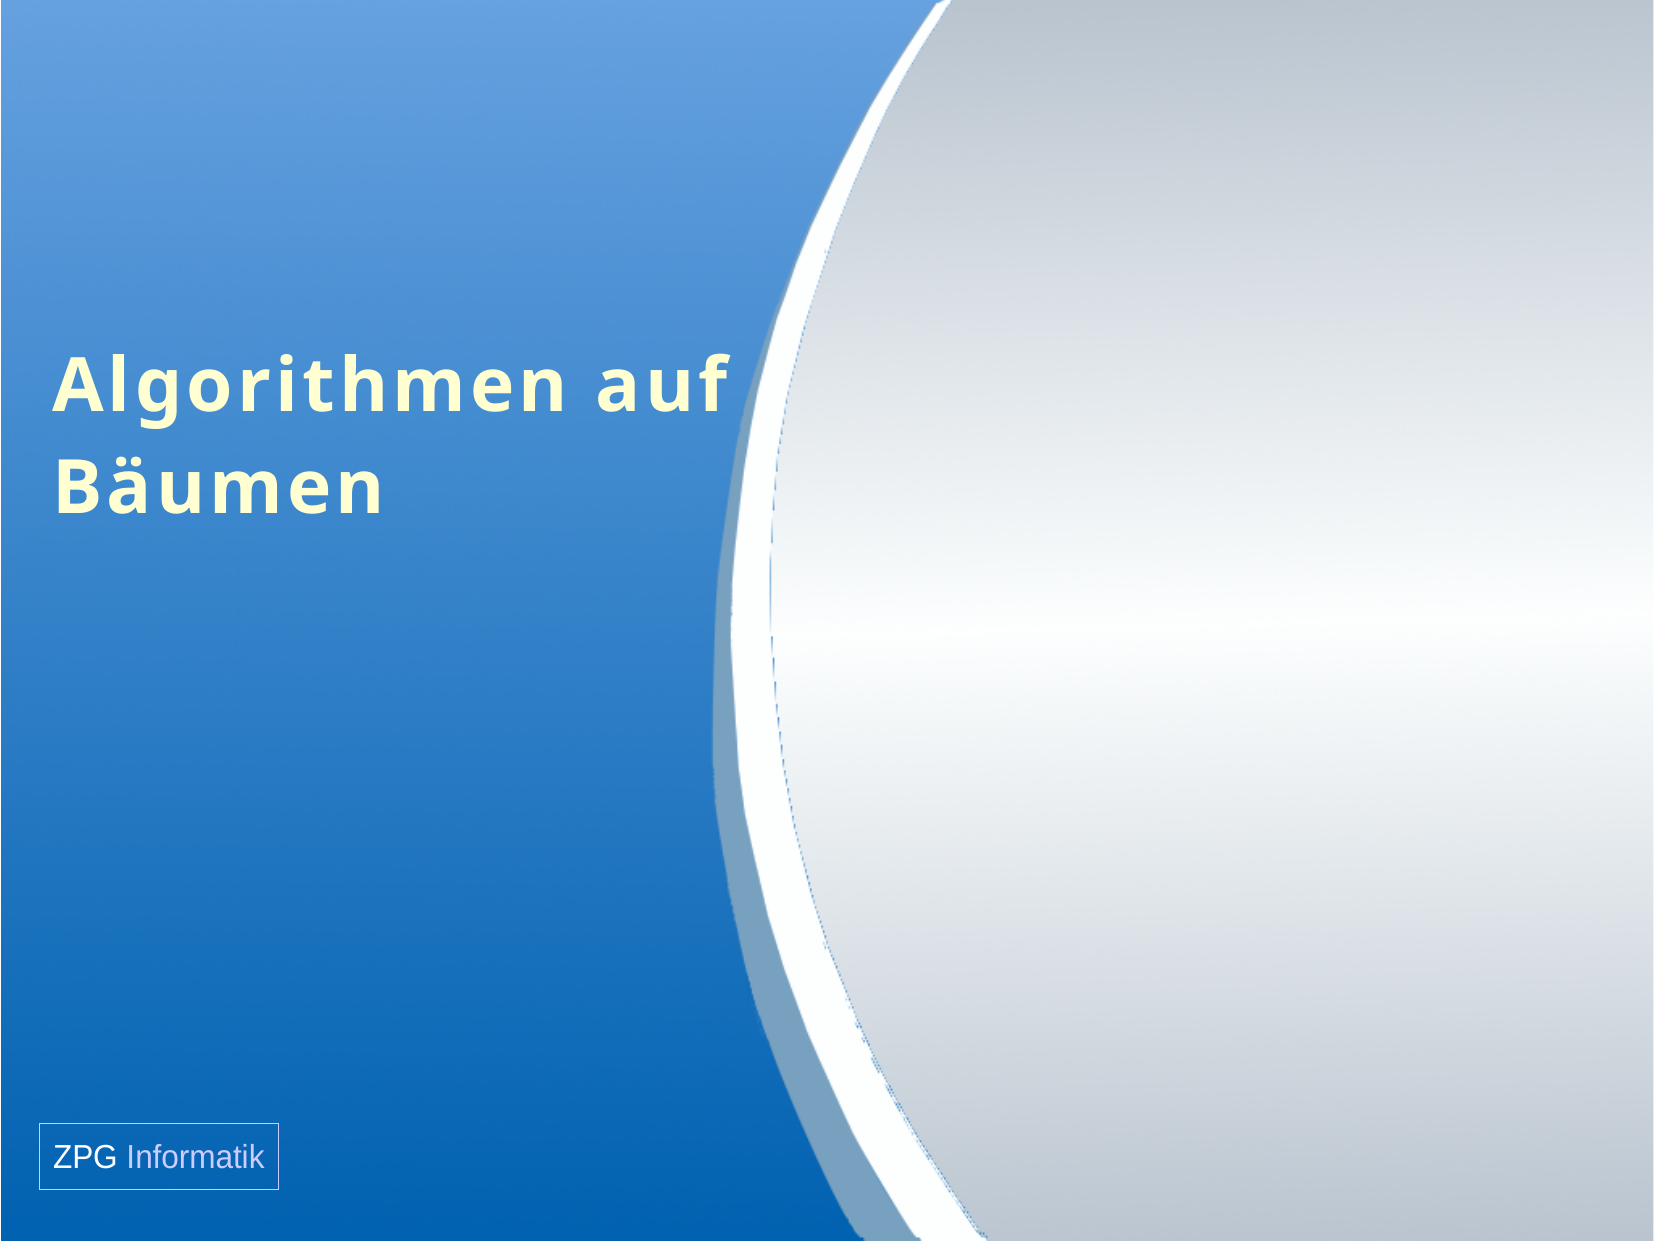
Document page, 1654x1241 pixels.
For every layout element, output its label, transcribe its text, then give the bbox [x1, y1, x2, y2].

picture [1, 0, 1654, 1241]
text_box Algorithmen auf Bäumen [37, 323, 780, 610]
text_box ZPG Informatik [39, 1123, 279, 1190]
